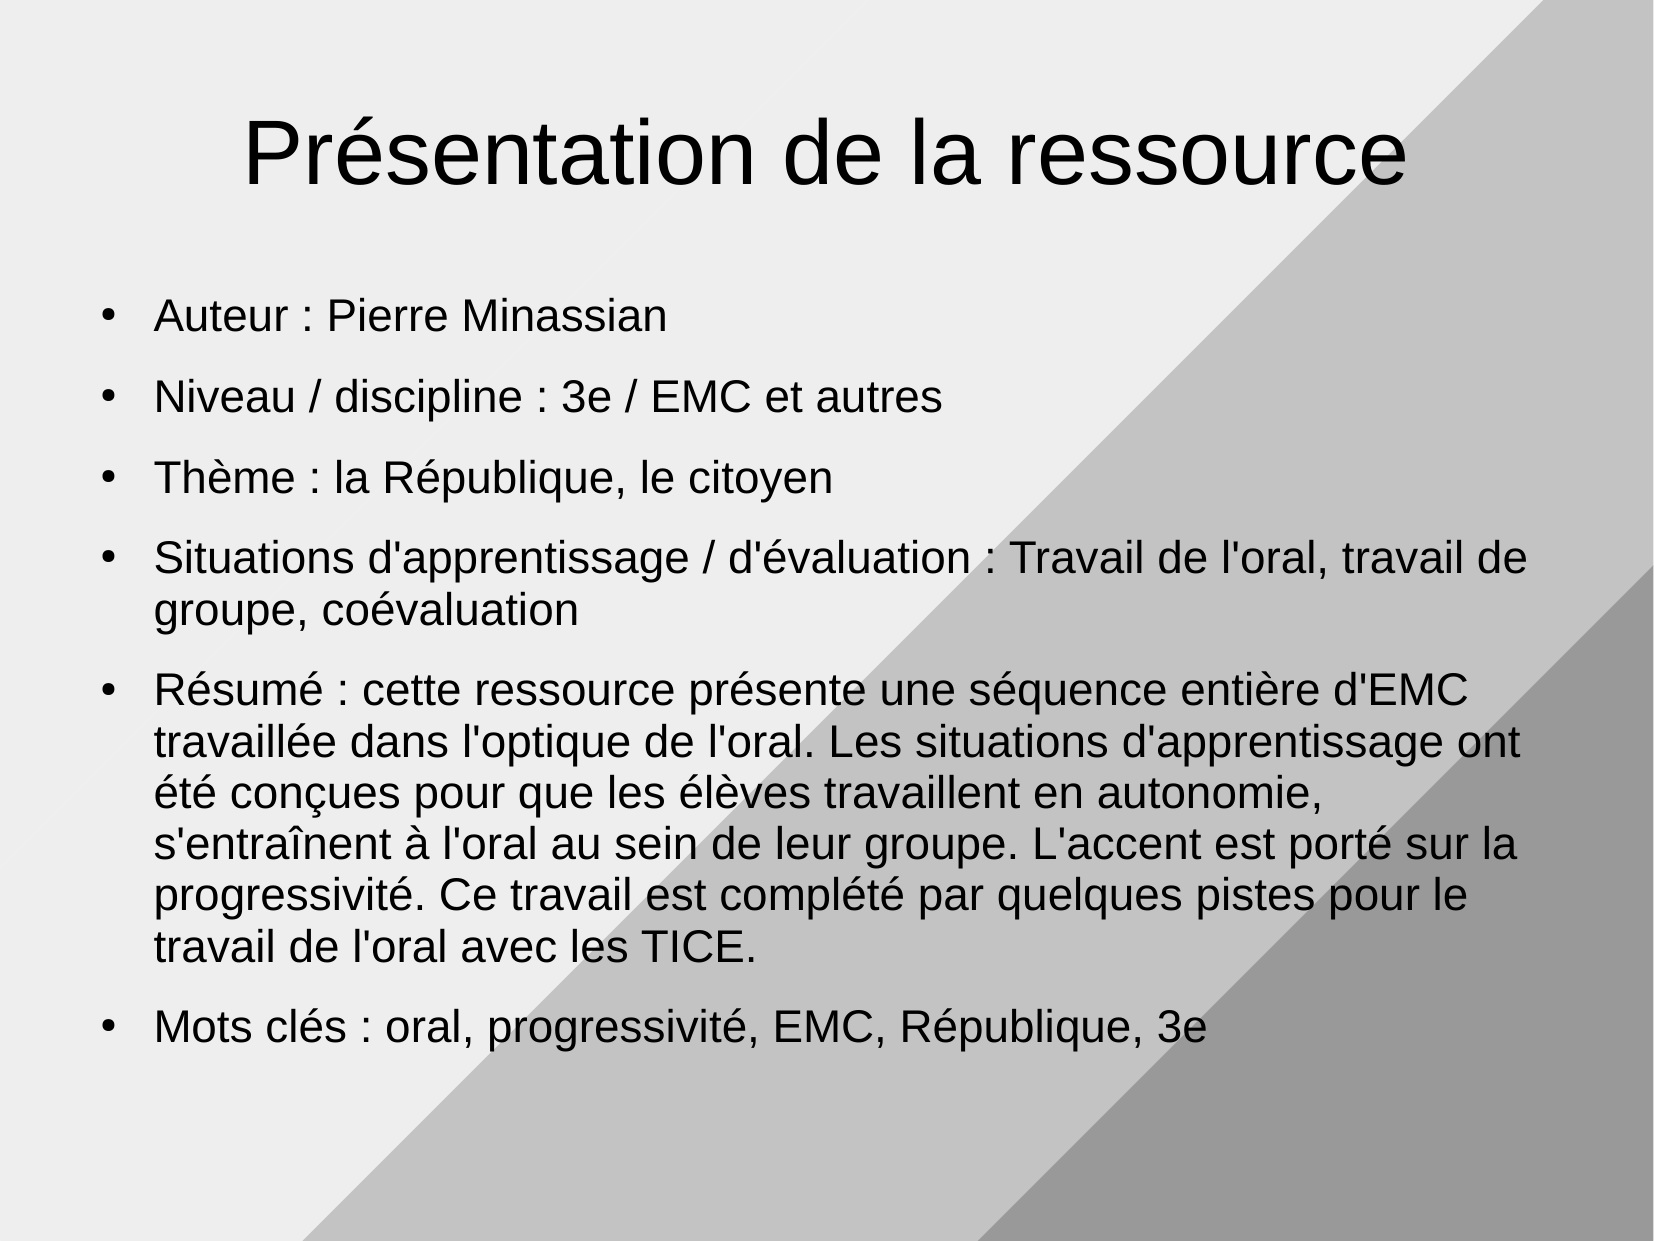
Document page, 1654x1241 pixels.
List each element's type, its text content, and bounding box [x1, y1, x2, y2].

list Auteur : Pierre Minassian Niveau / discipline : 3e / EMC et autres Thème : la République, le citoyen Situations d'apprentissage / d'évaluation : Travail de l'oral, travail de groupe, coévaluation Résumé : cette ressource présente une séquence entière d'EMC travaillée dans l'optique de l'oral. Les situations d'apprentissage ont été conçues pour que les élèves travaillent en autonomie, s'entraînent à l'oral au sein de leur groupe. L'accent est porté sur la progressivité. Ce travail est complété par quelques pistes pour le travail de l'oral avec les TICE. Mots clés : oral, progressivité, EMC, République, 3e [82, 290, 1571, 1109]
title Présentation de la ressource [82, 49, 1571, 257]
